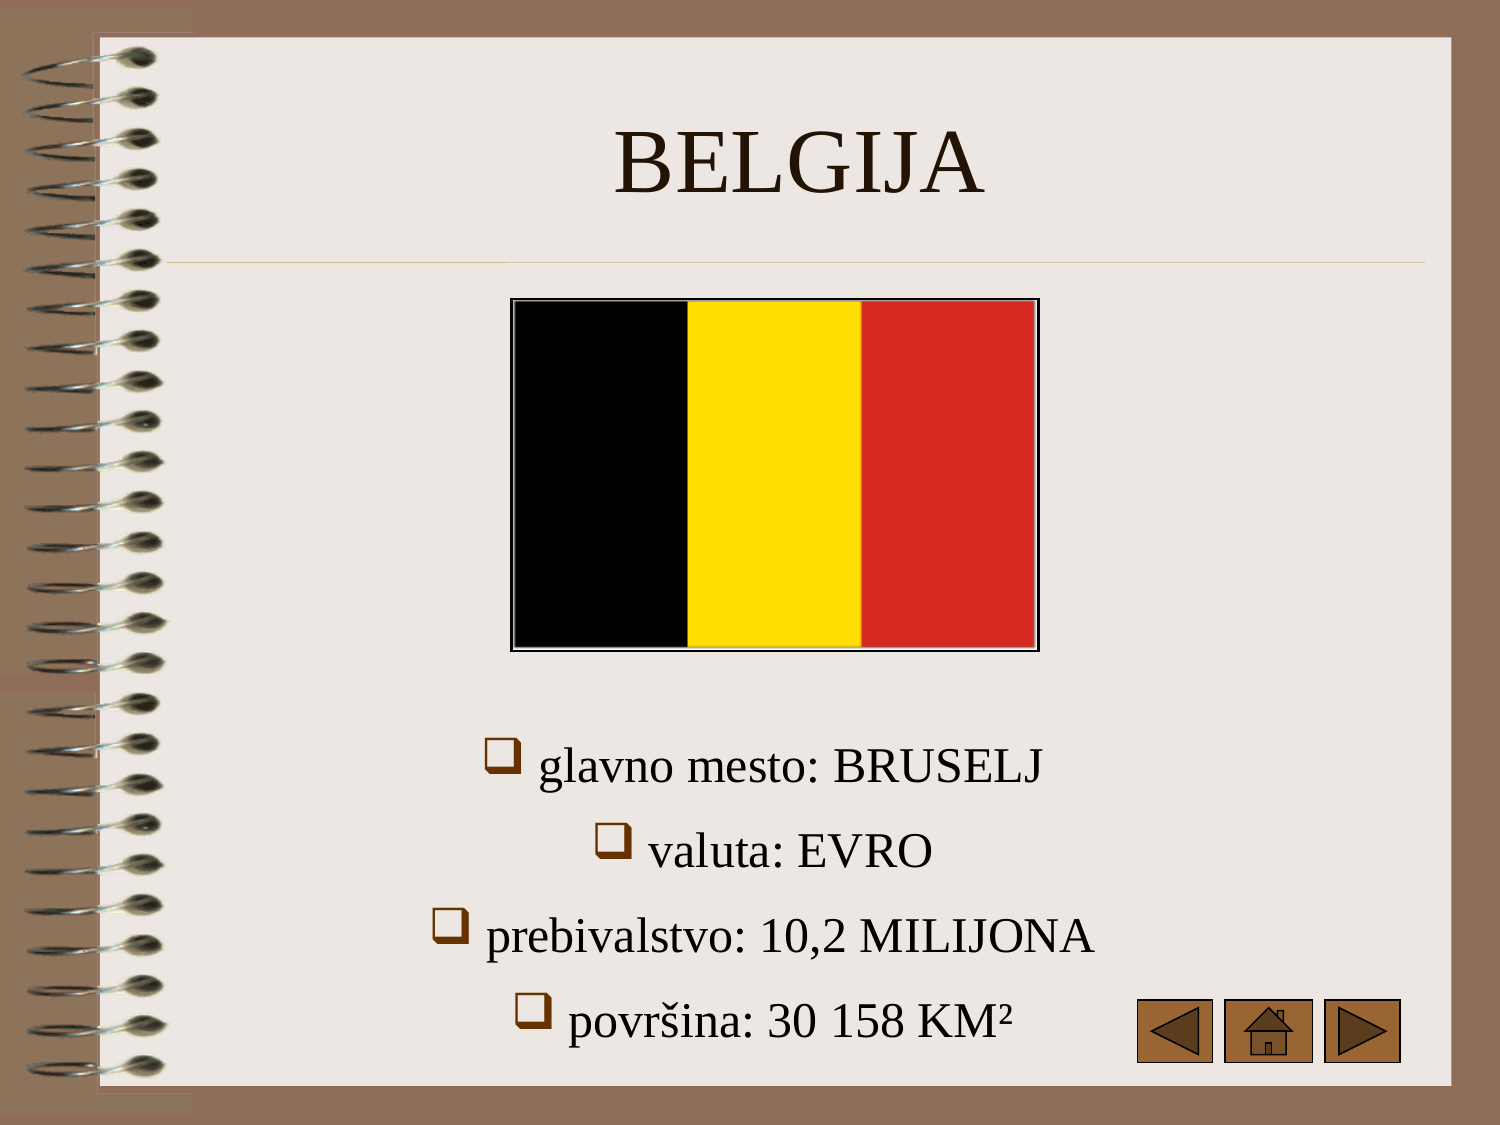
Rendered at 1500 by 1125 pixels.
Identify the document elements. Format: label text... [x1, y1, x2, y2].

text_box glavno mesto: BRUSELJ valuta: EVRO prebivalstvo: 10,2 MILIJONA površina: 30 158 KM² [412, 725, 1113, 1055]
title BELGIJA [174, 62, 1425, 250]
text_box [1224, 999, 1313, 1063]
picture [512, 299, 1038, 650]
picture [0, 8, 194, 674]
text_box [1137, 999, 1213, 1063]
picture [0, 692, 194, 1115]
text_box [1324, 999, 1400, 1063]
